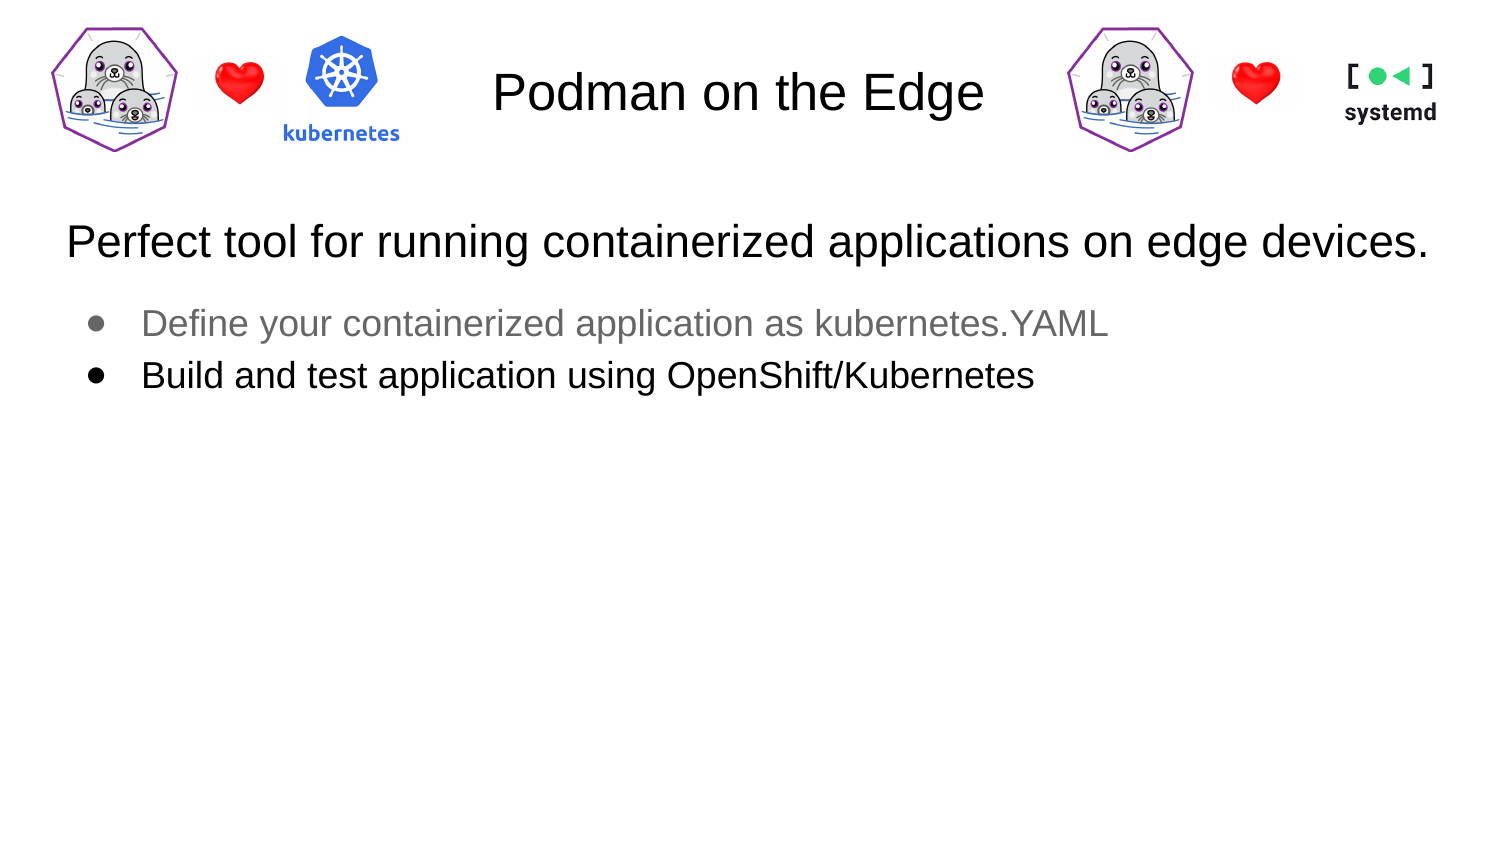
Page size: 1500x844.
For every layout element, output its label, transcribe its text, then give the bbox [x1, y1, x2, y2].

title Podman on the Edge [477, 42, 1023, 137]
picture [195, 27, 465, 152]
picture [1212, 0, 1500, 187]
list Perfect tool for running containerized applications on edge devices. Define your containerized application as kubernetes.YAML Build and test application using OpenShift/Kubernetes [51, 189, 1449, 750]
picture [51, 27, 178, 152]
picture [1067, 27, 1194, 152]
